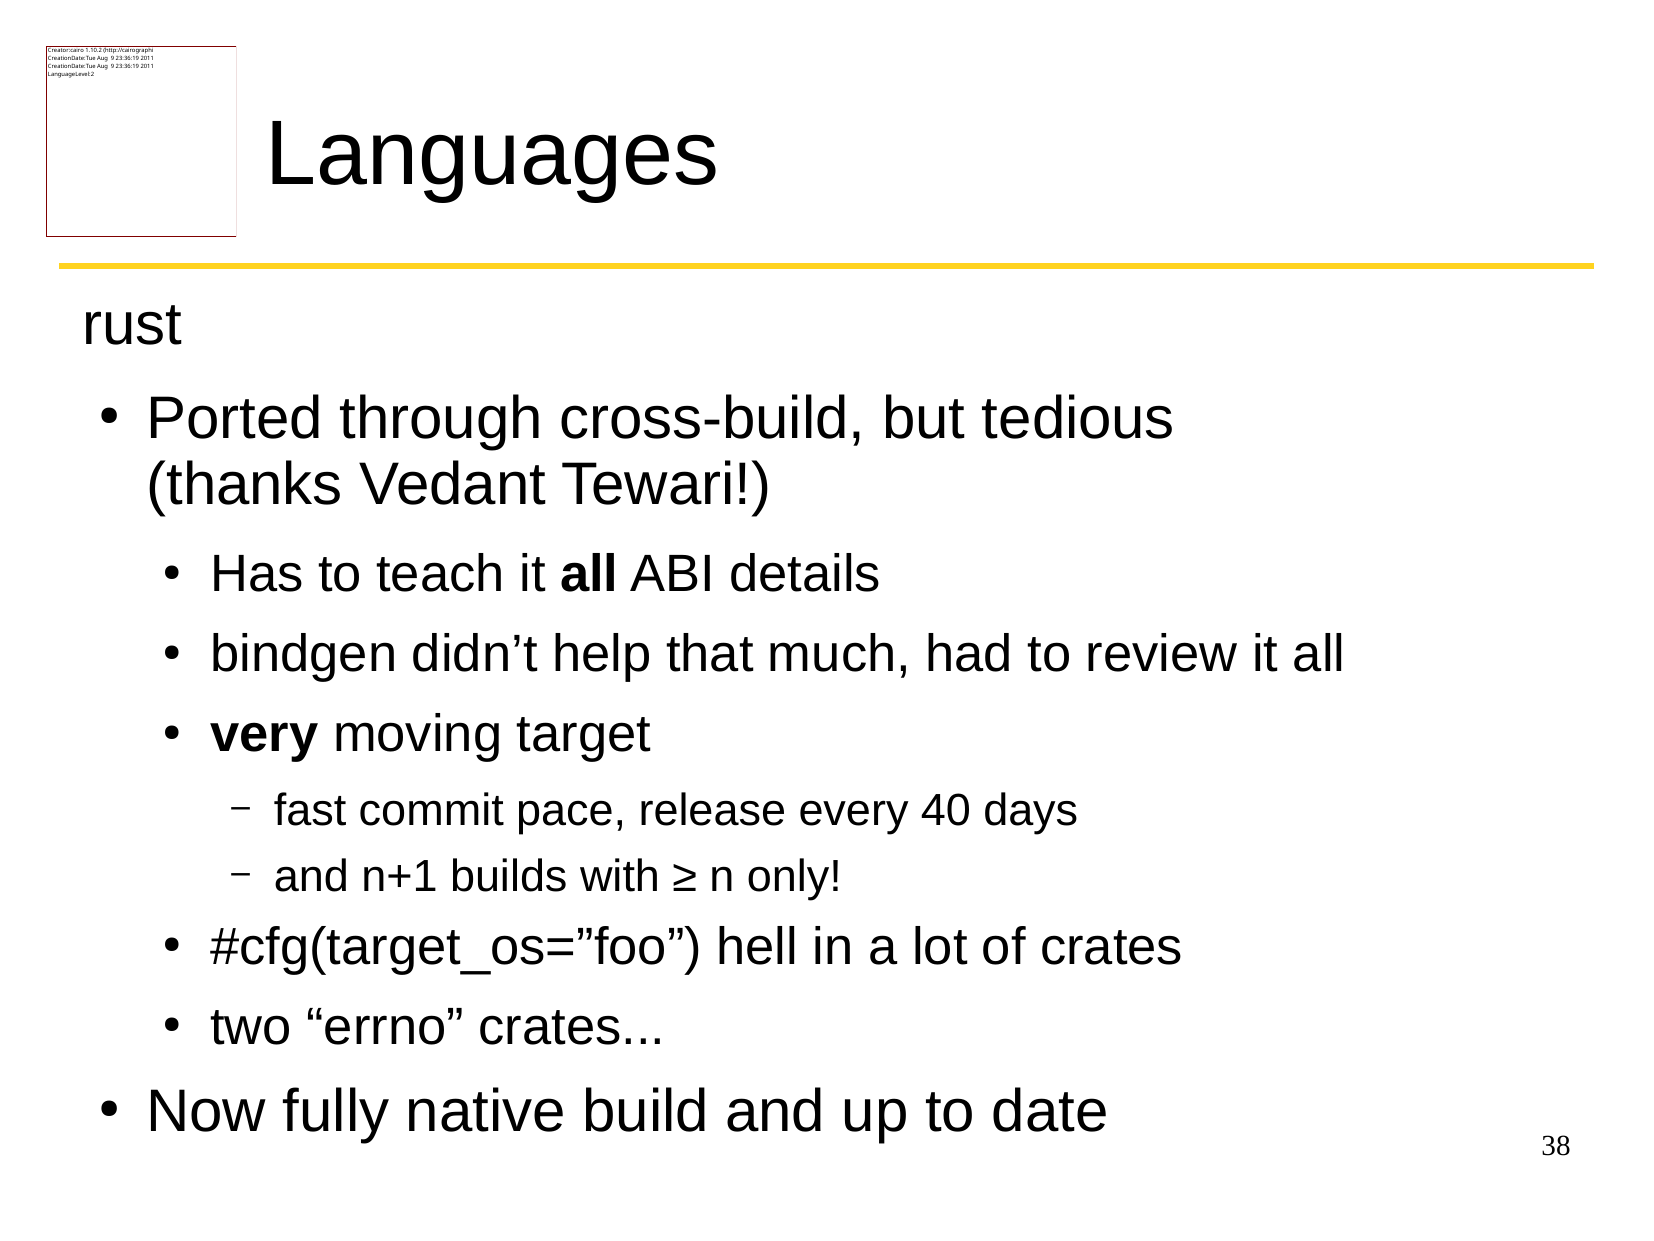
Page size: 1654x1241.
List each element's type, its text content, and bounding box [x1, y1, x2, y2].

title Languages [265, 49, 1571, 257]
list rust Ported through cross-build, but tedious (thanks Vedant Tewari!) Has to teach it all ABI details bindgen didn’t help that much, had to review it all very moving target fast commit pace, release every 40 days and n+1 builds with ≥ n only! #cfg(target_os=”foo”) hell in a lot of crates two “errno” crates... Now fully native build and up to date [82, 290, 1571, 1152]
